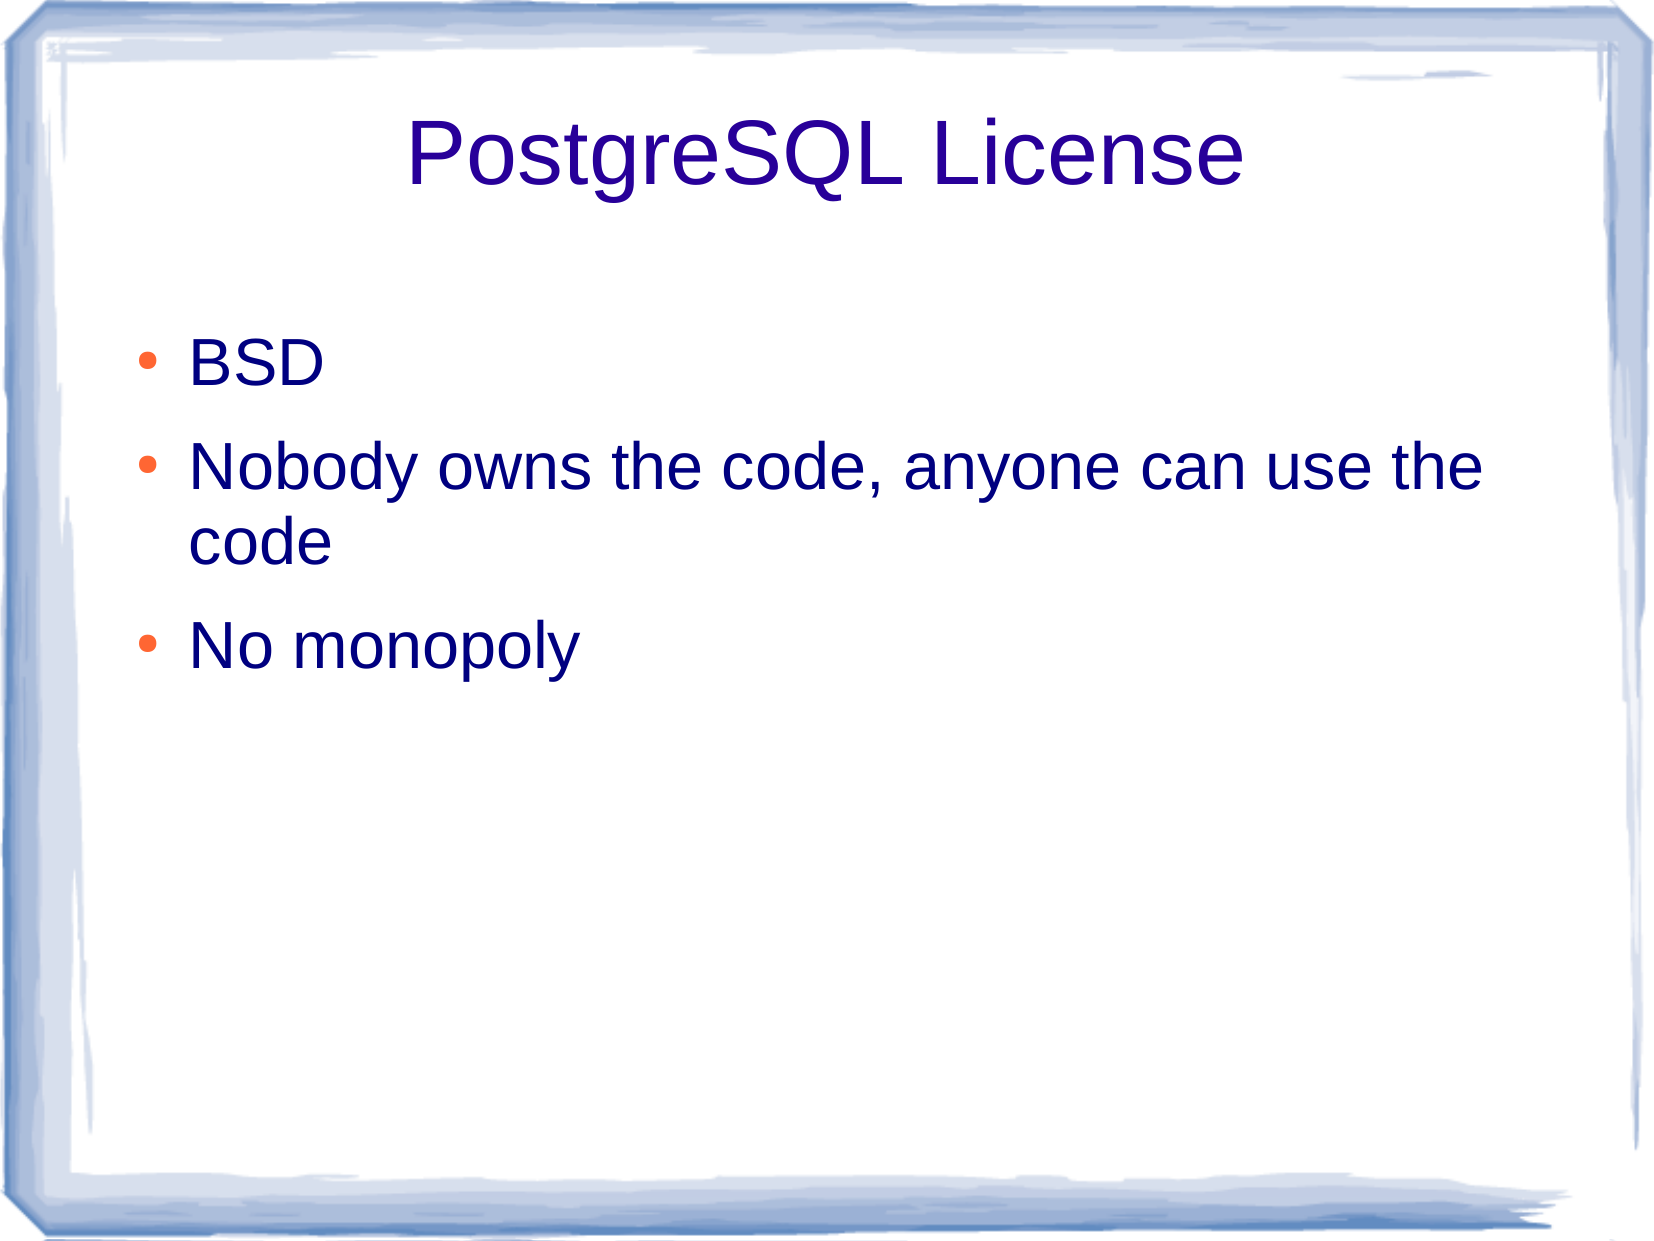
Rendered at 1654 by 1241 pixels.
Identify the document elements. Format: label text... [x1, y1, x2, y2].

list BSD Nobody owns the code, anyone can use the code No monopoly [118, 324, 1571, 990]
title PostgreSQL License [82, 56, 1571, 250]
picture [0, 0, 1654, 1241]
